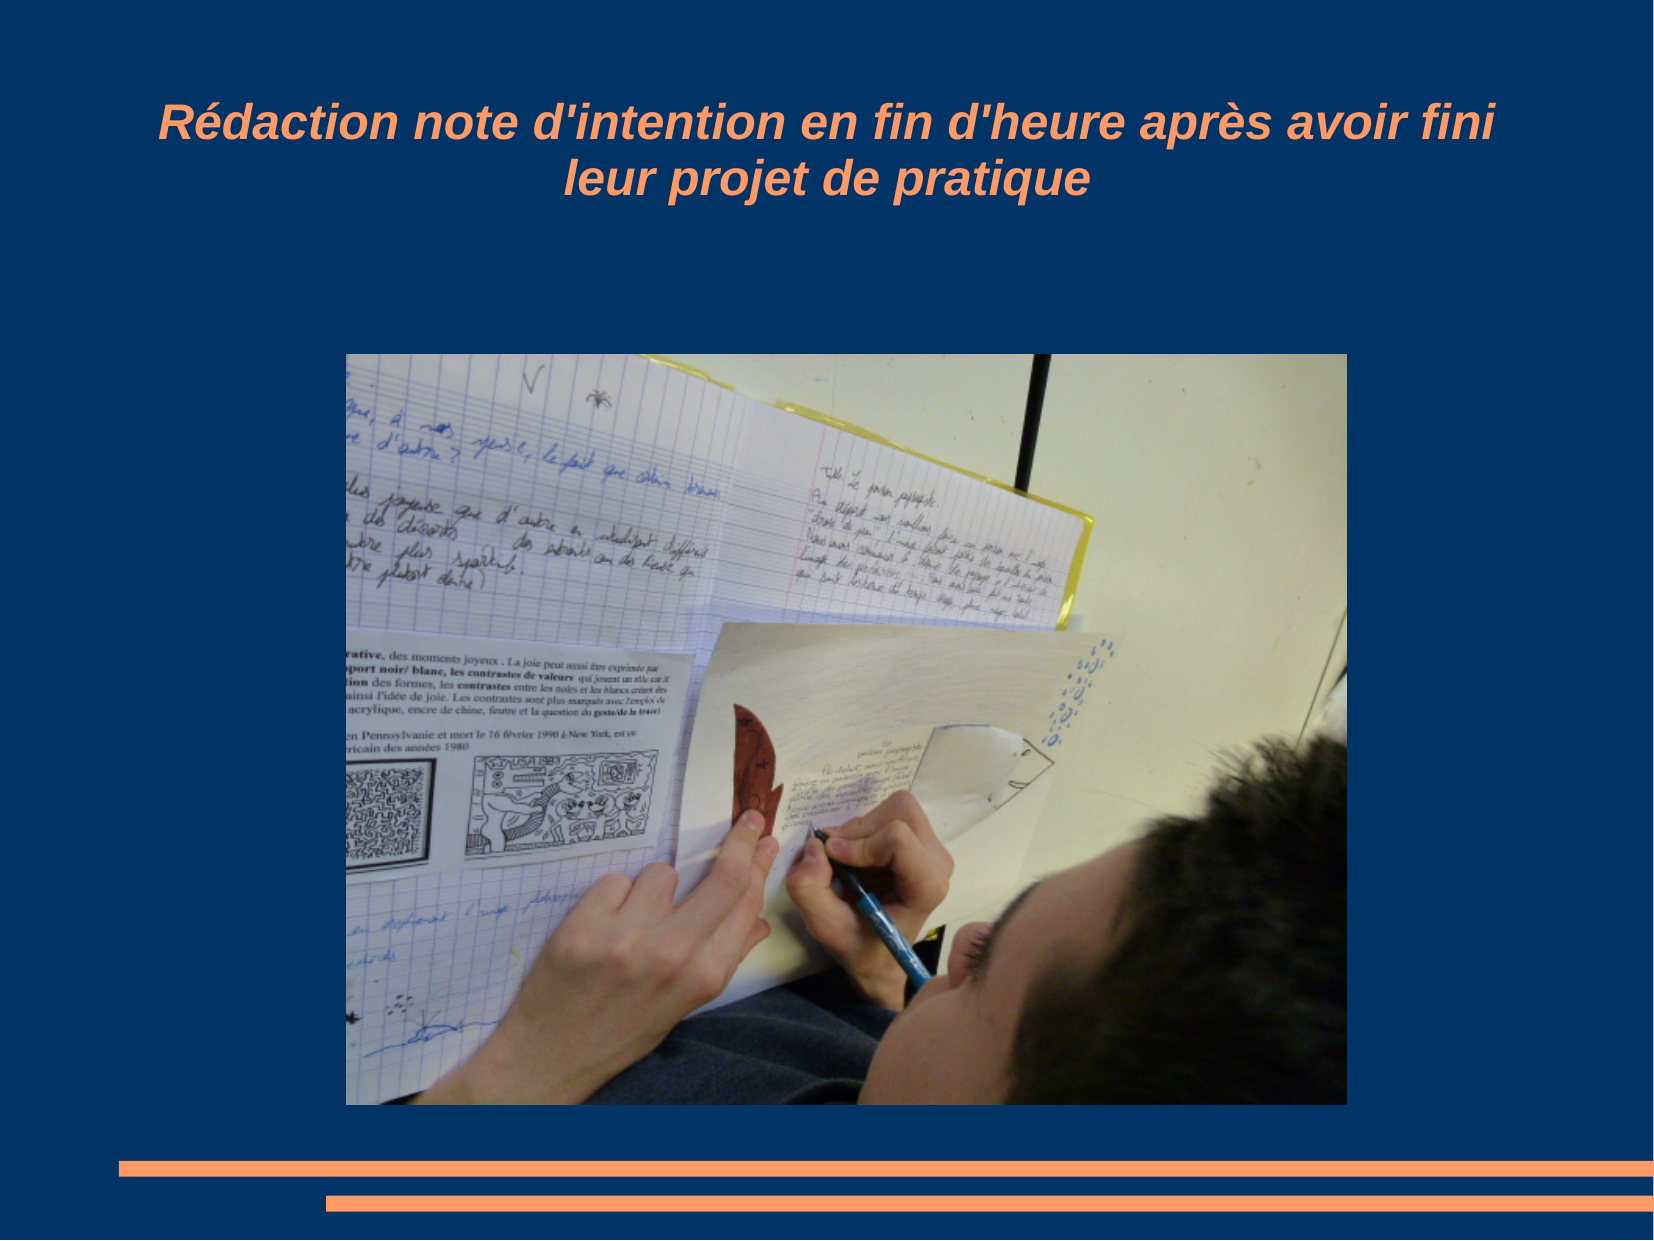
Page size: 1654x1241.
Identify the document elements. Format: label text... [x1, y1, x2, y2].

title Rédaction note d'intention en fin d'heure après avoir fini leur projet de pratique [121, 46, 1534, 254]
picture [346, 354, 1347, 1105]
